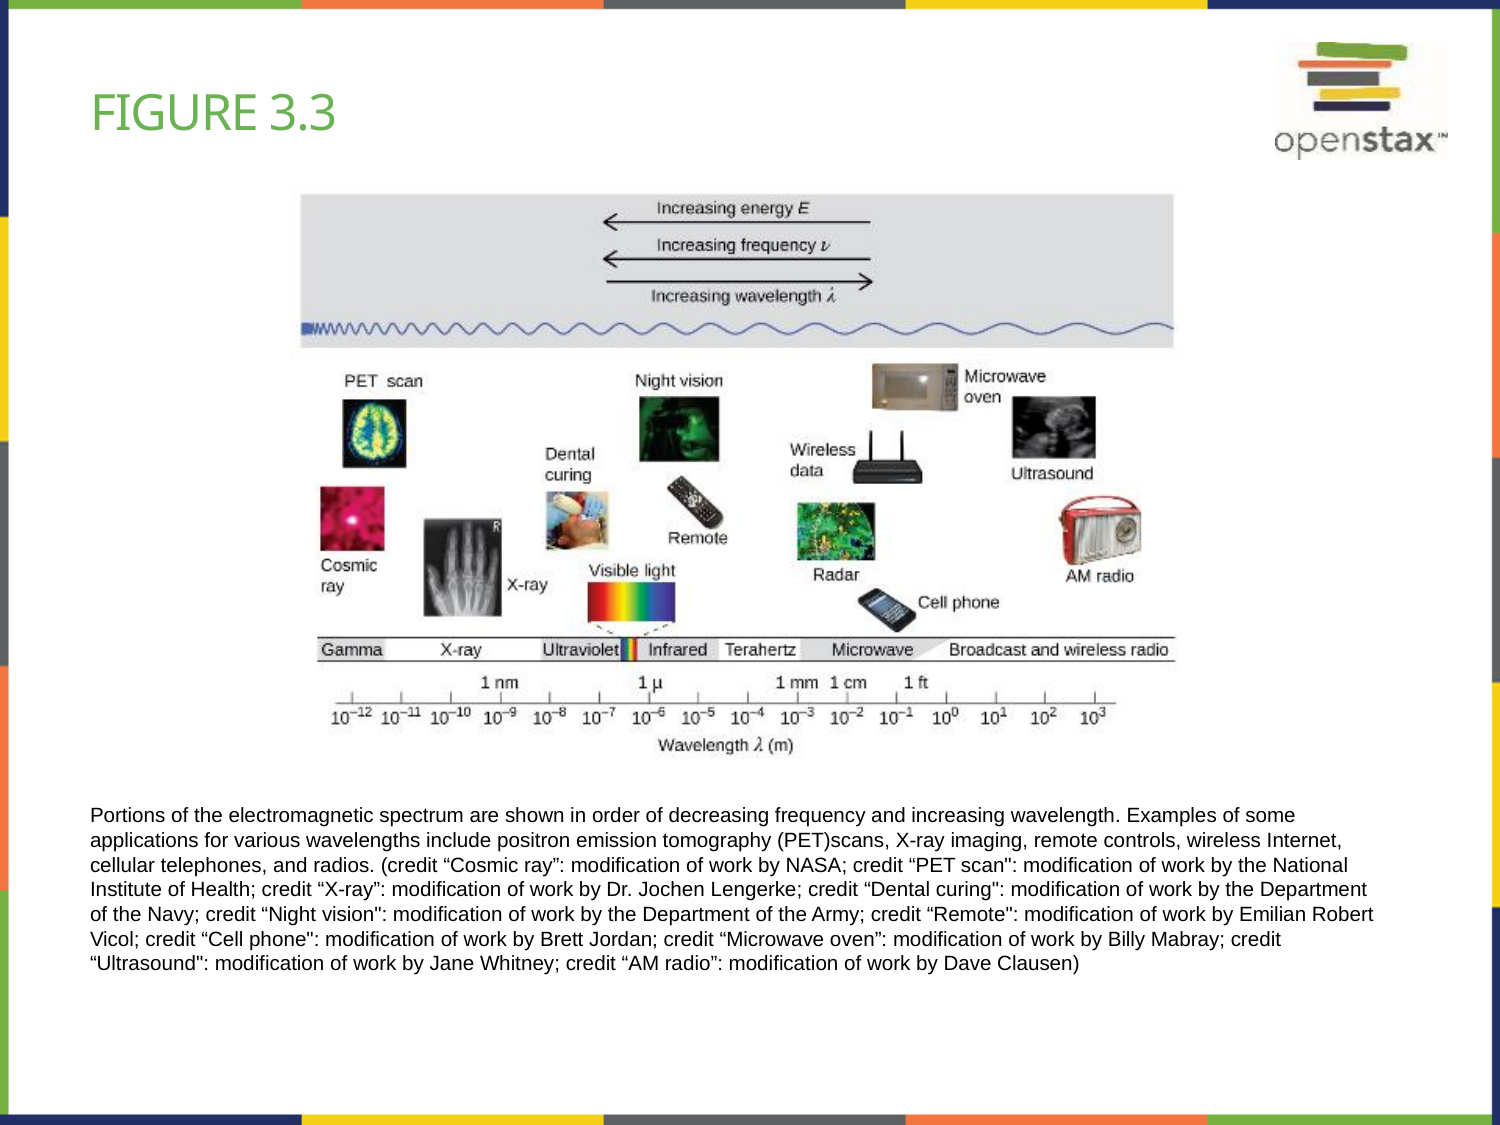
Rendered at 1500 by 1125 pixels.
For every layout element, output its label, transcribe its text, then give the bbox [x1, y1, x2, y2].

list Portions of the electromagnetic spectrum are shown in order of decreasing frequency and increasing wavelength. Examples of some applications for various wavelengths include positron emission tomography (PET)scans, X-ray imaging, remote controls, wireless Internet, cellular telephones, and radios. (credit “Cosmic ray”: modification of work by NASA; credit “PET scan": modification of work by the National Institute of Health; credit “X-ray”: modification of work by Dr. Jochen Lengerke; credit “Dental curing": modification of work by the Department of the Navy; credit “Night vision": modification of work by the Department of the Army; credit “Remote": modification of work by Emilian Robert Vicol; credit “Cell phone": modification of work by Brett Jordan; credit “Microwave oven”: modification of work by Billy Mabray; credit “Ultrasound": modification of work by Jane Whitney; credit “AM radio”: modification of work by Dave Clausen) [75, 794, 1398, 986]
title Figure 3.3 [75, 39, 1398, 148]
picture [0, 0, 1500, 1125]
